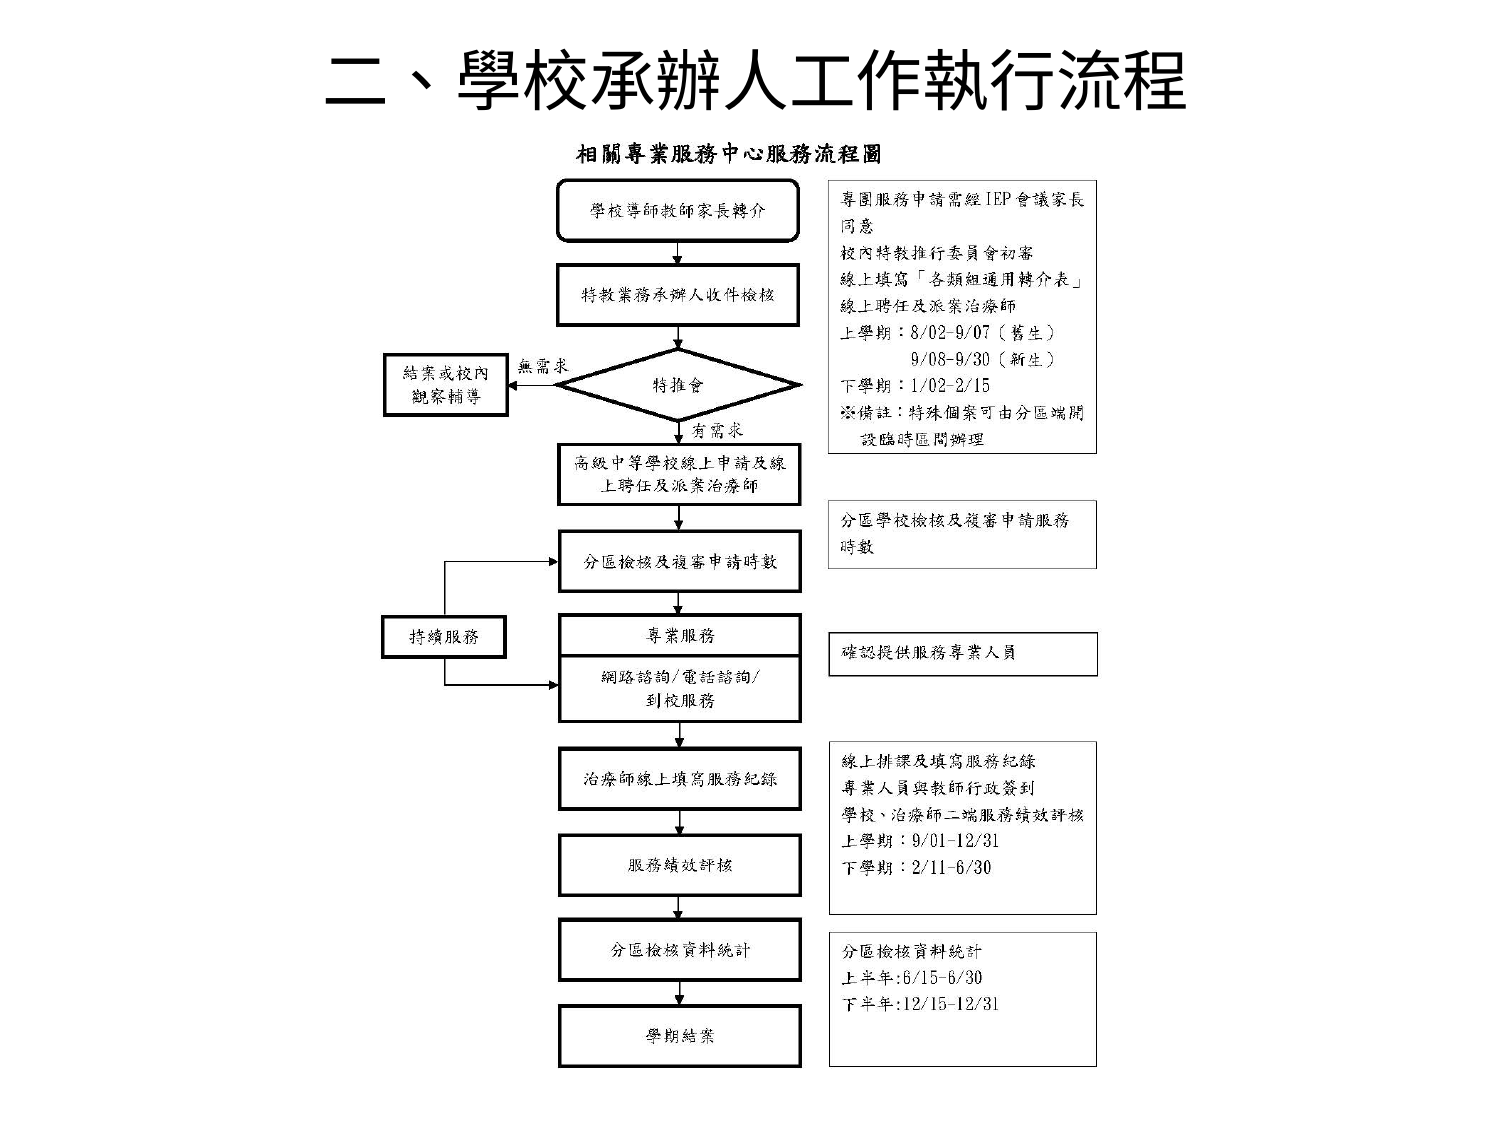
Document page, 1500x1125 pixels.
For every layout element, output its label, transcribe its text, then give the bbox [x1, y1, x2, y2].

title 二、學校承辦人工作執行流程 [80, 0, 1431, 173]
picture [360, 129, 1128, 1082]
